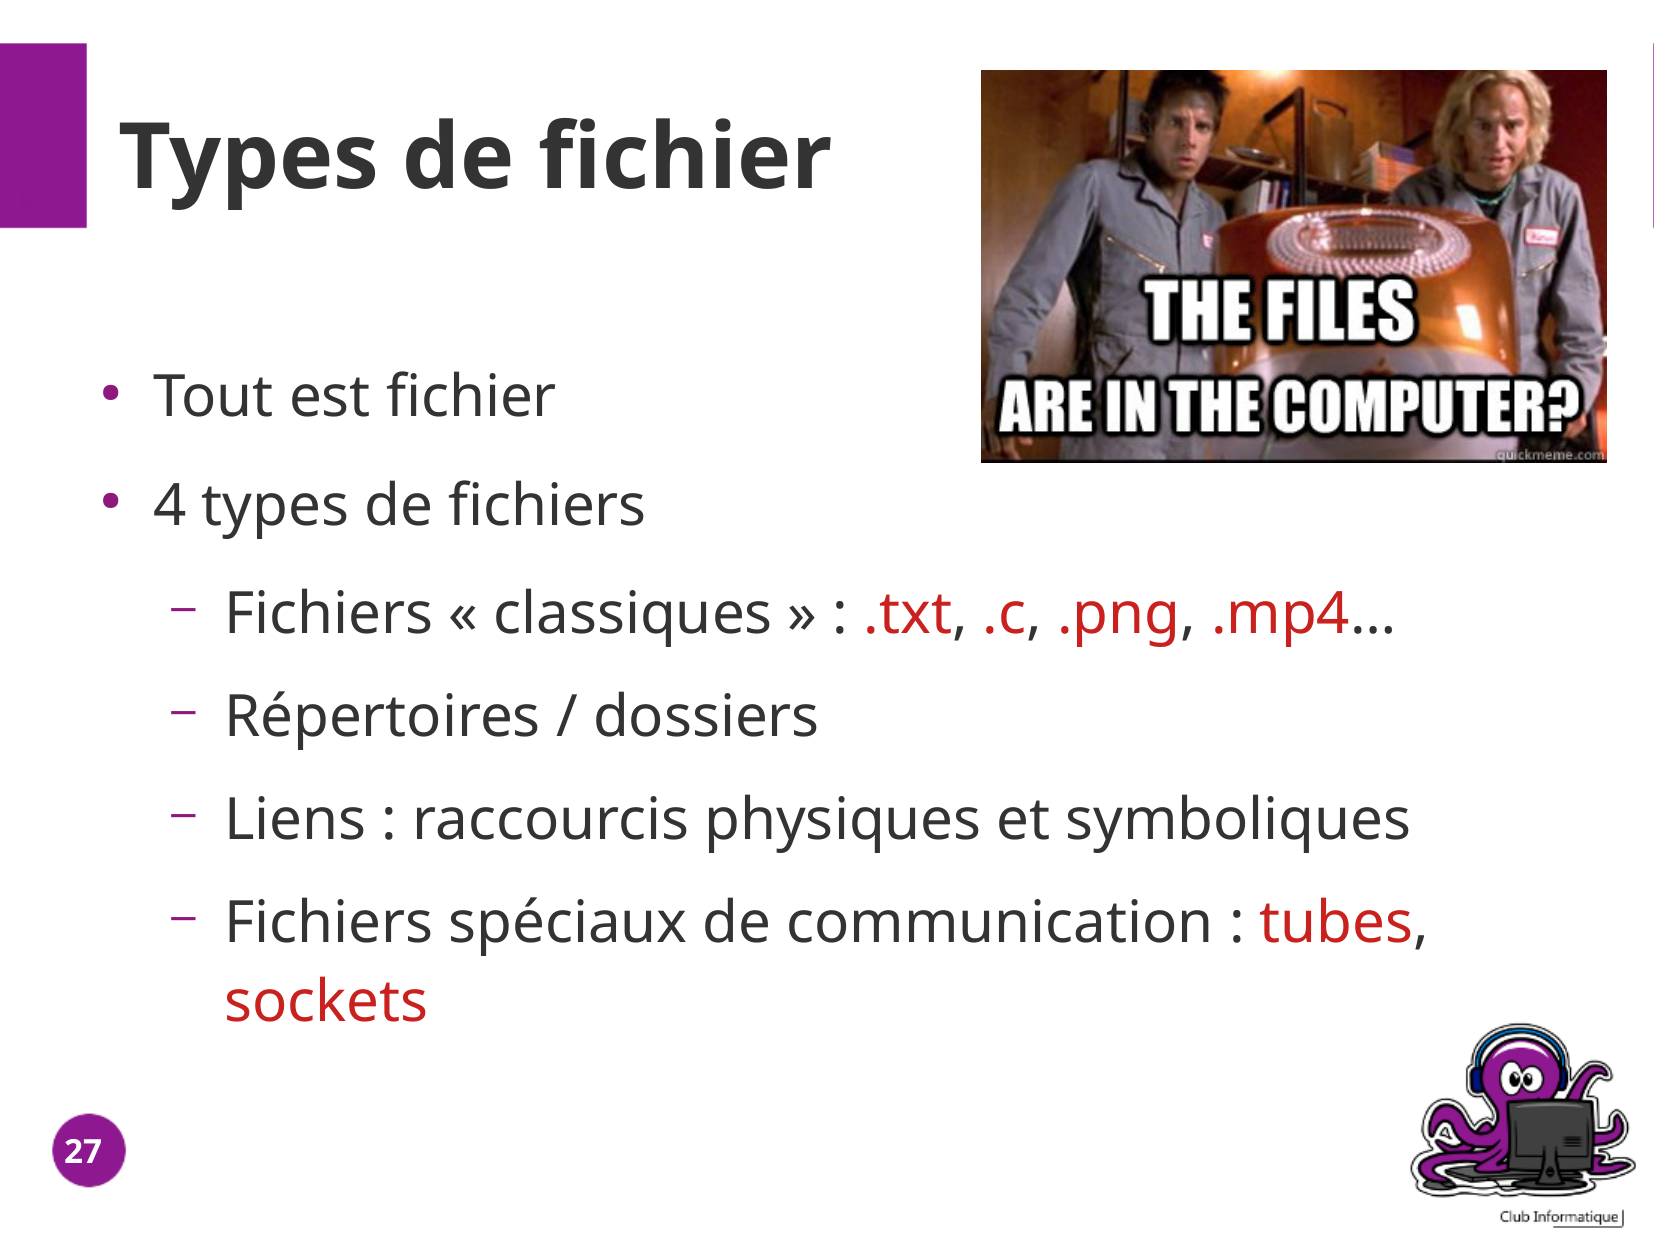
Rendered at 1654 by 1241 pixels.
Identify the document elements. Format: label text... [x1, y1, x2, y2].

picture [0, 0, 1654, 1241]
title Types de fichier [118, 49, 1571, 257]
list Tout est fichier 4 types de fichiers Fichiers « classiques » : .txt, .c, .png, .mp4… Répertoires / dossiers Liens : raccourcis physiques et symboliques Fichiers spéciaux de communication : tubes, sockets [82, 354, 1595, 1074]
